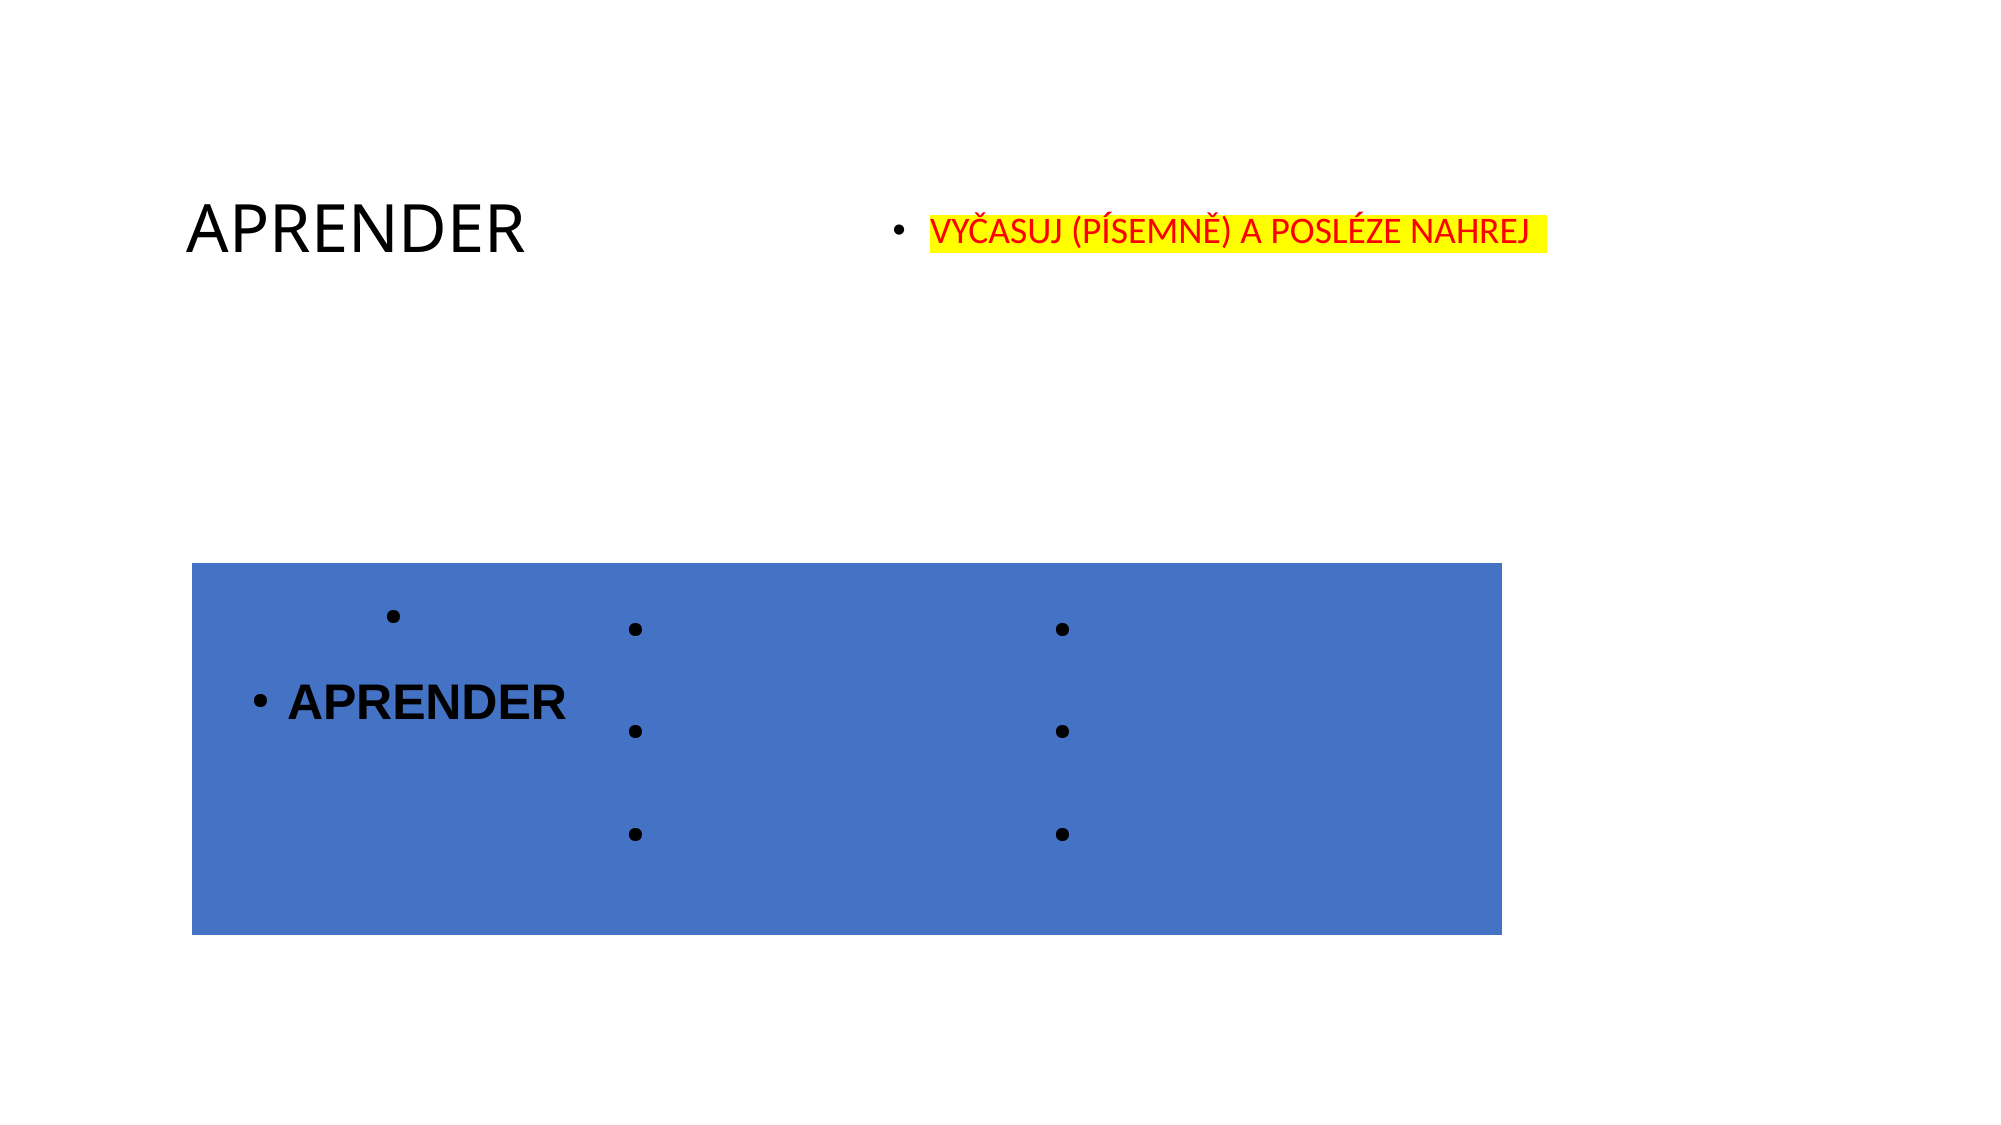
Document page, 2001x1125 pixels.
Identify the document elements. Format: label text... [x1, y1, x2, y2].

table_header [1054, 563, 1502, 665]
table_cell [627, 767, 1054, 935]
table_header [627, 563, 1054, 665]
table_header APRENDER [192, 563, 627, 935]
table_cell [627, 665, 1054, 767]
table_cell [1054, 665, 1502, 767]
list VYČASUJ (PÍSEMNĚ) A POSLÉZE NAHREJ [877, 96, 1863, 367]
table_cell [1054, 767, 1502, 935]
title APRENDER [171, 96, 756, 367]
